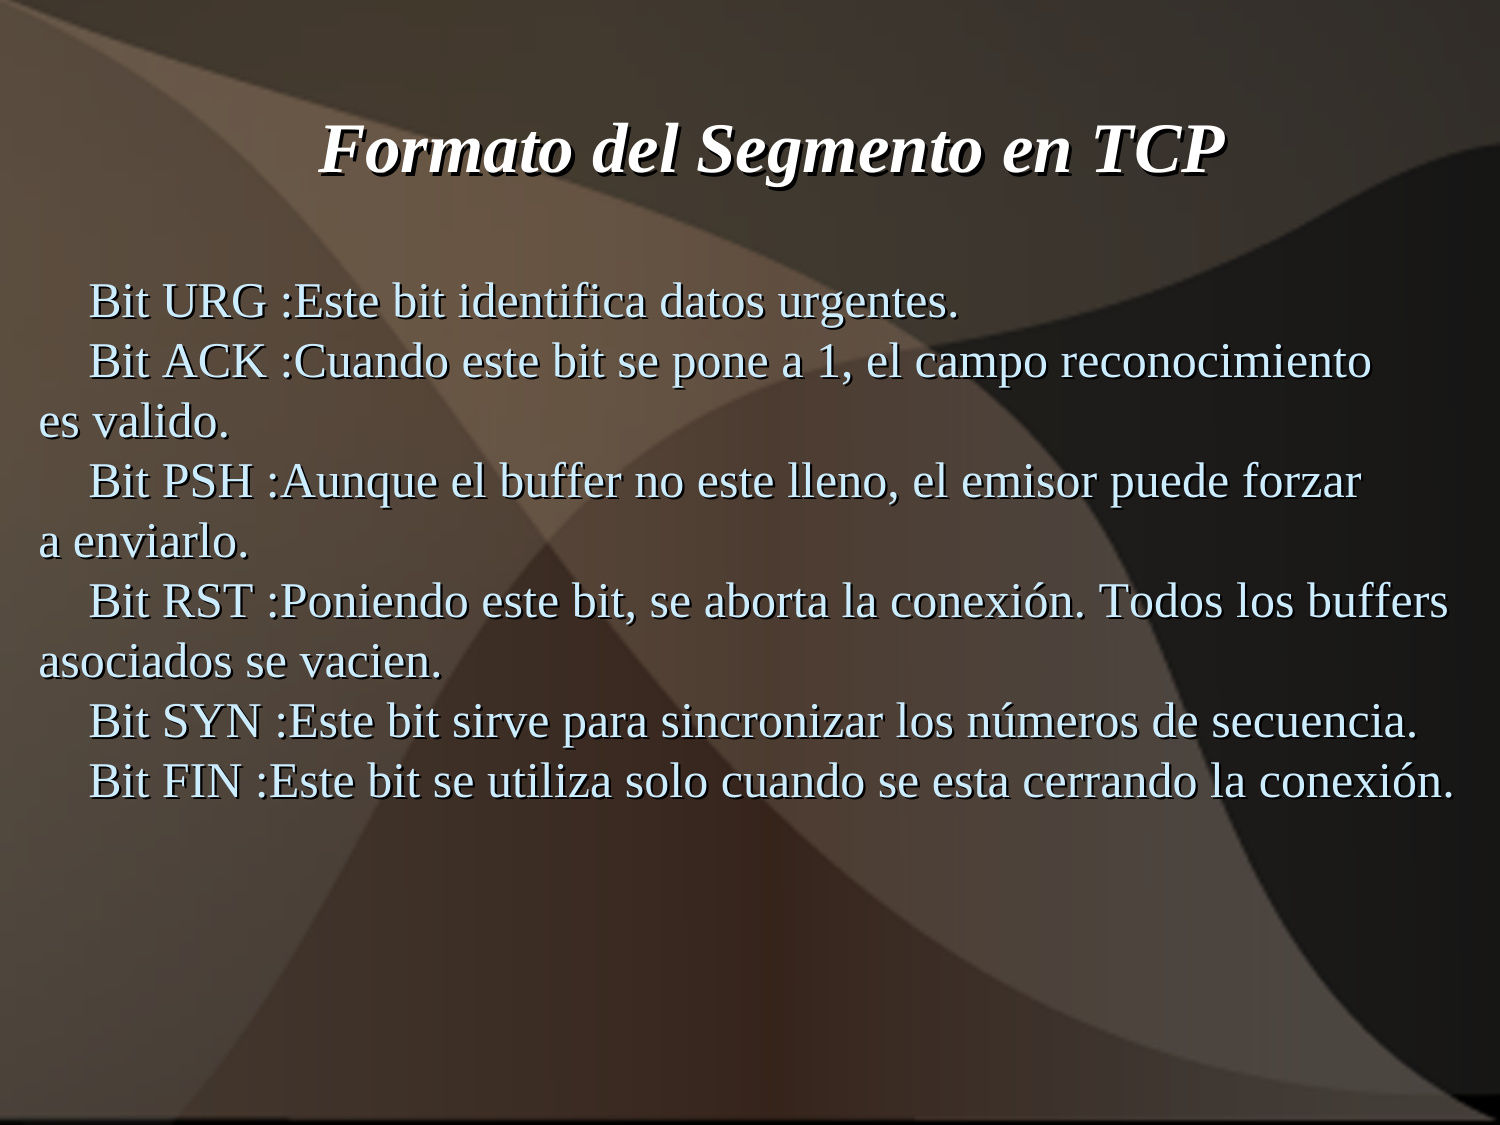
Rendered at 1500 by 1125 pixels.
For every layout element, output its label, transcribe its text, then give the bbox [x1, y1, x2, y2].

text_box Bit URG :Este bit identifica datos urgentes. Bit ACK :Cuando este bit se pone a 1, el campo reconocimiento es valido. Bit PSH :Aunque el buffer no este lleno, el emisor puede forzar a enviarlo. Bit RST :Poniendo este bit, se aborta la conexión. Todos los buffers asociados se vacien. Bit SYN :Este bit sirve para sincronizar los números de secuencia. Bit FIN :Este bit se utiliza solo cuando se esta cerrando la conexión. [23, 259, 1484, 815]
text_box Formato del Segmento en TCP [278, 106, 1241, 192]
picture [0, 0, 1500, 1125]
